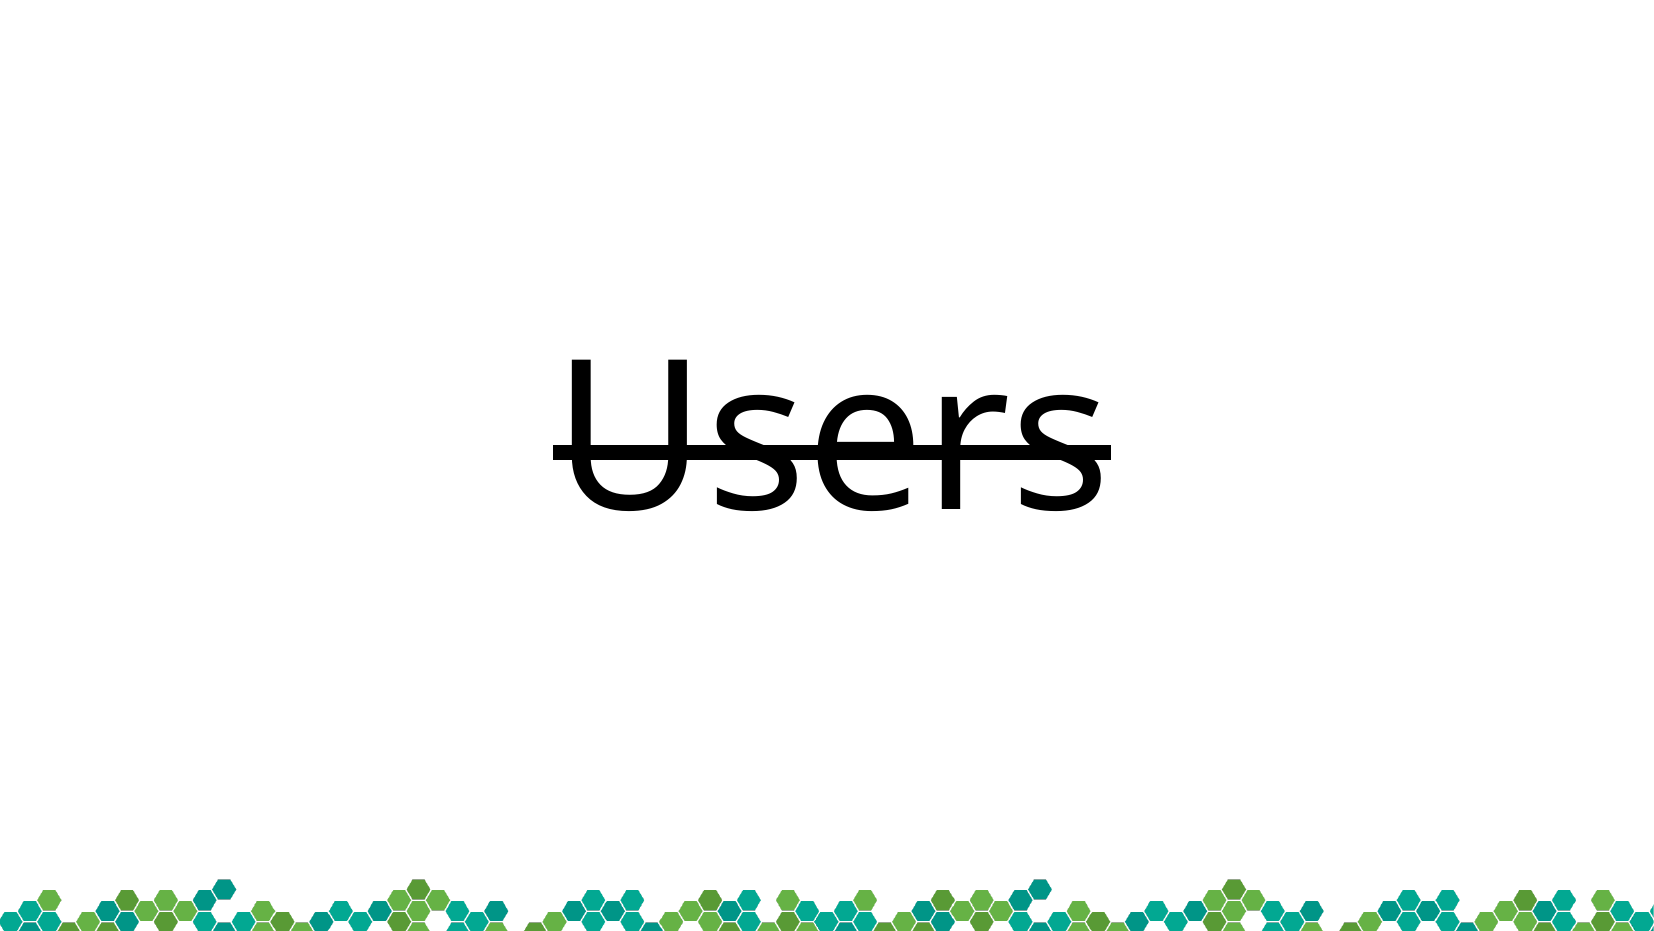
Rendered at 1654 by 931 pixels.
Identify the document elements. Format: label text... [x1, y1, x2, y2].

list Users [478, 285, 1175, 758]
picture [0, 871, 1654, 931]
